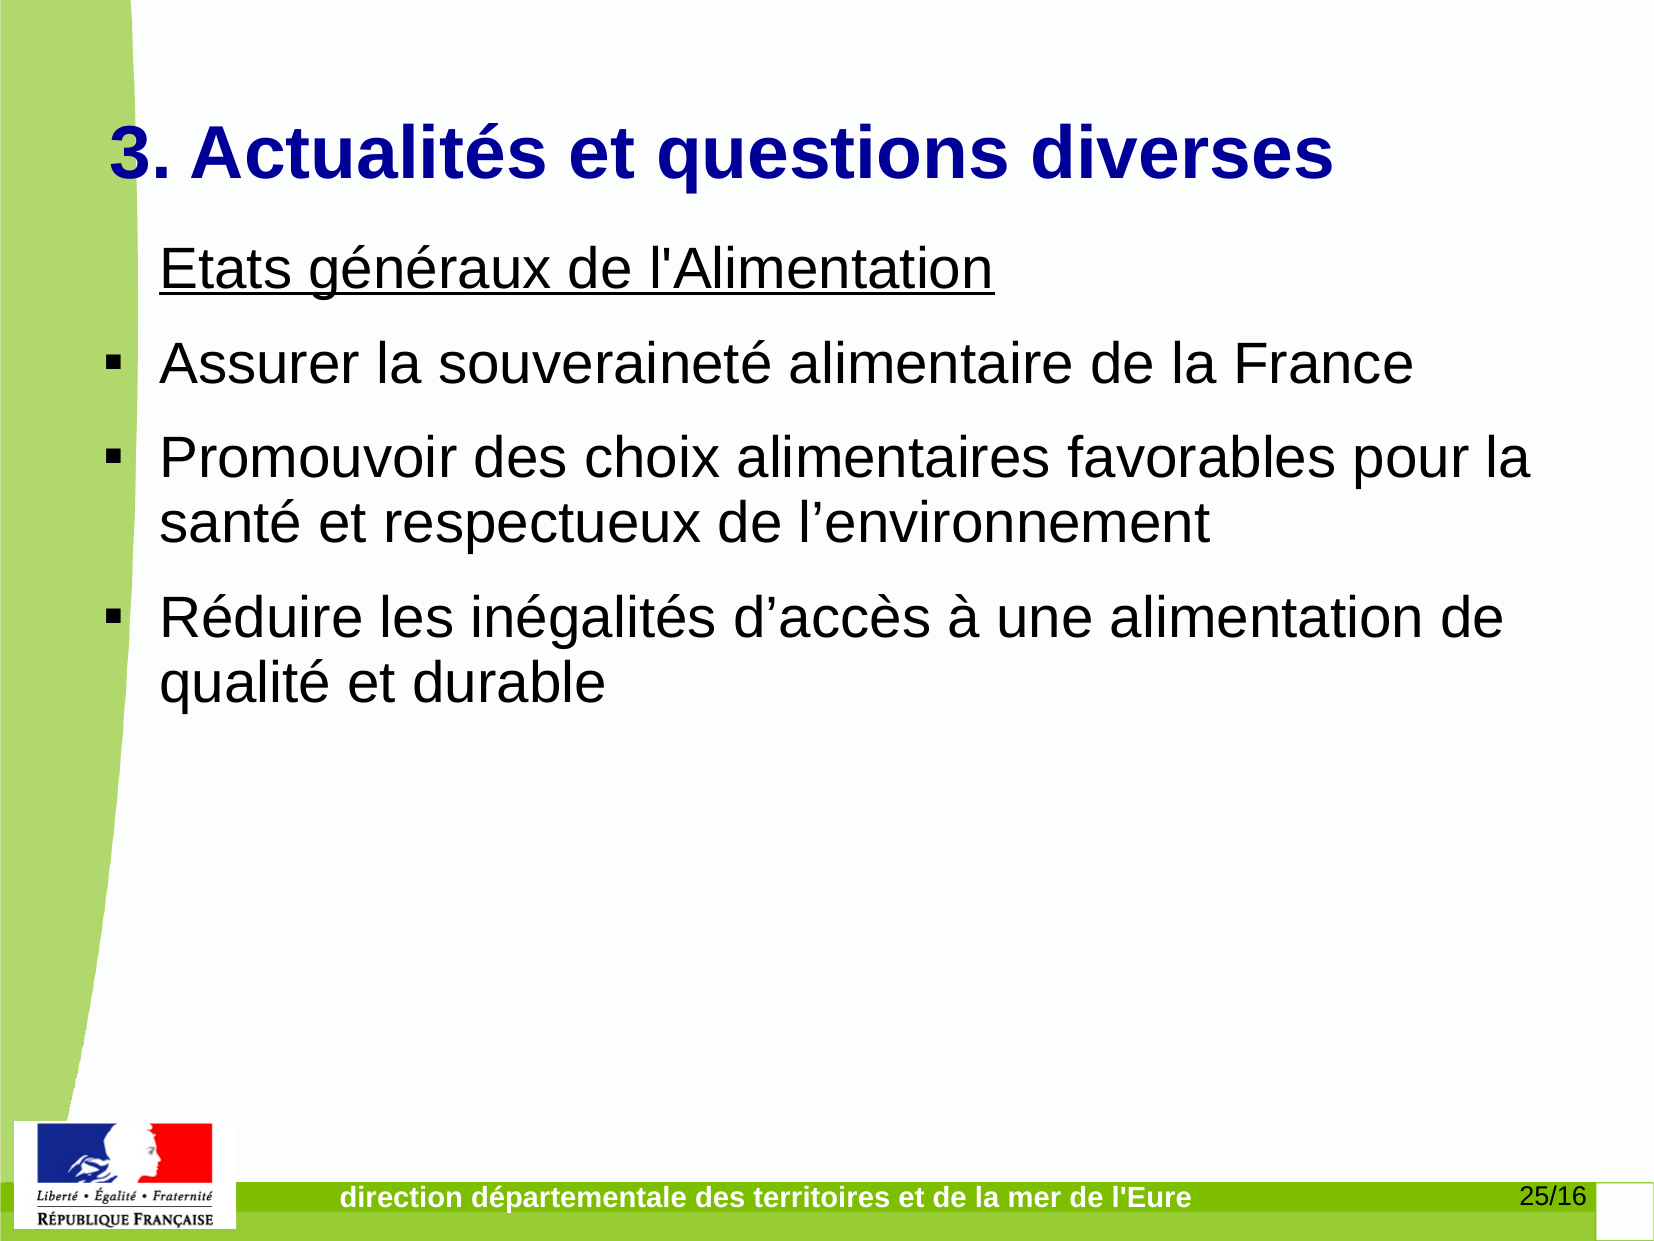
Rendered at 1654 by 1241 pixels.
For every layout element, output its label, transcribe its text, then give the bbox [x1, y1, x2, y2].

list Etats généraux de l'Alimentation Assurer la souveraineté alimentaire de la France Promouvoir des choix alimentaires favorables pour la santé et respectueux de l’environnement Réduire les inégalités d’accès à une alimentation de qualité et durable [88, 236, 1577, 956]
picture [0, 0, 1654, 1241]
title 3. Actualités et questions diverses [82, 49, 1571, 257]
